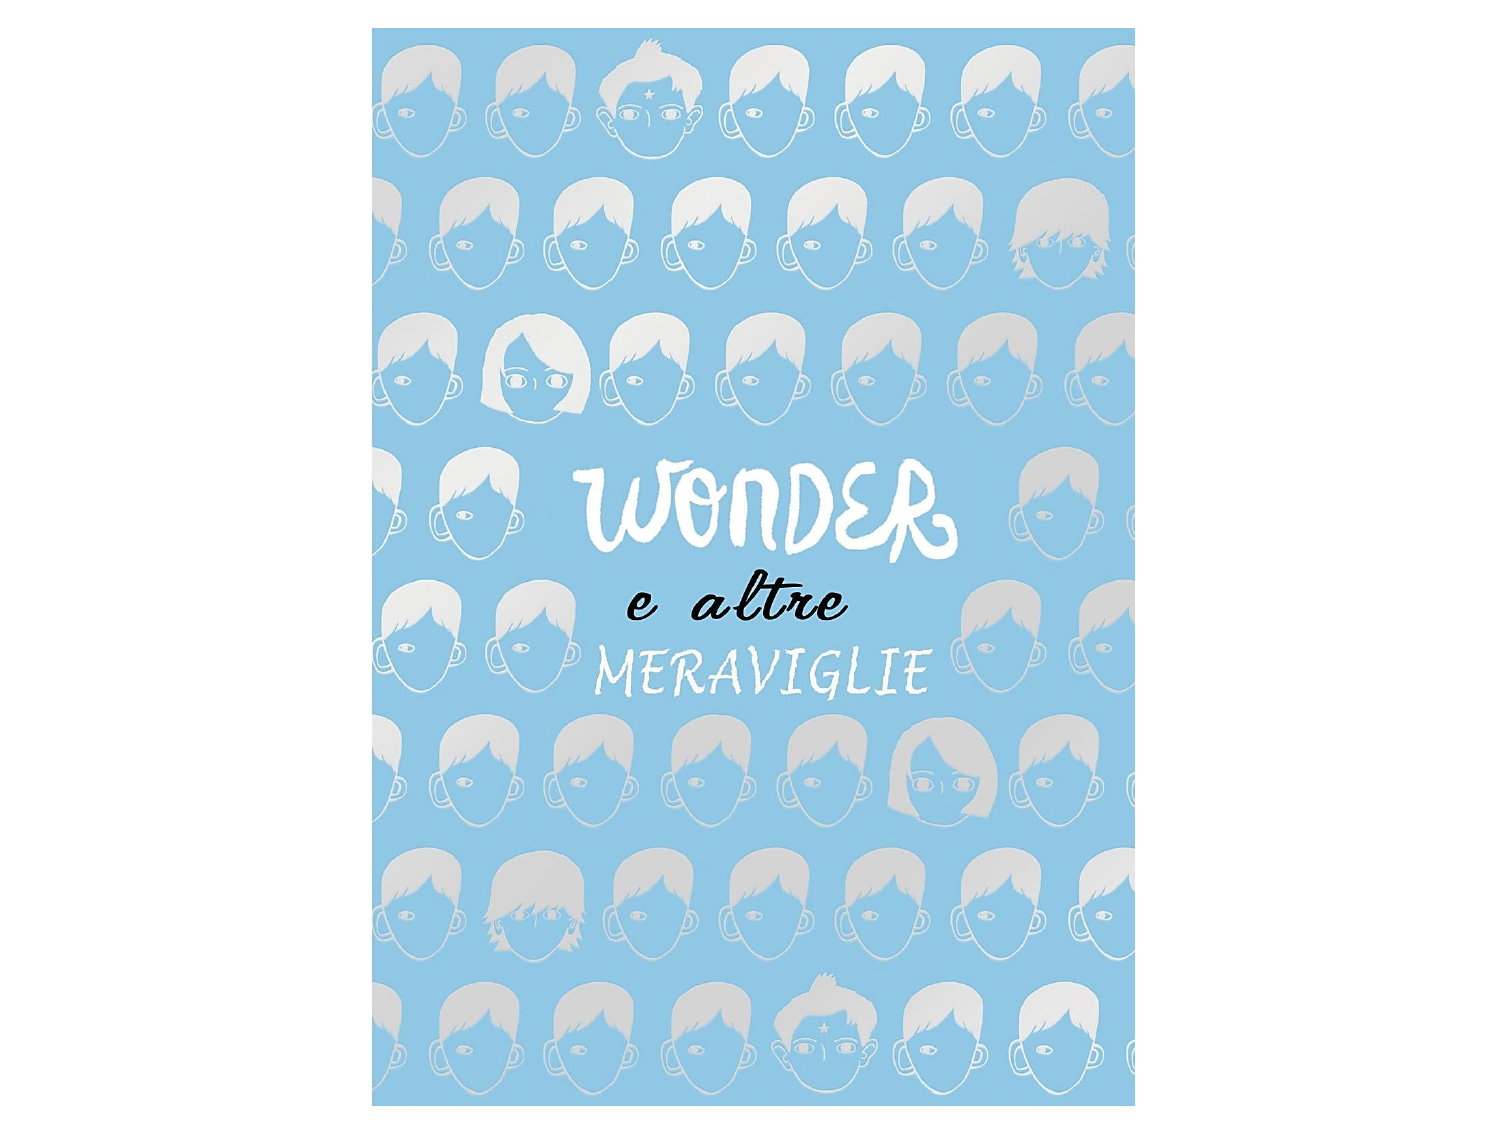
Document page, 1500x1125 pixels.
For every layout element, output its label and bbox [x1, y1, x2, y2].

picture [371, 28, 1135, 1106]
